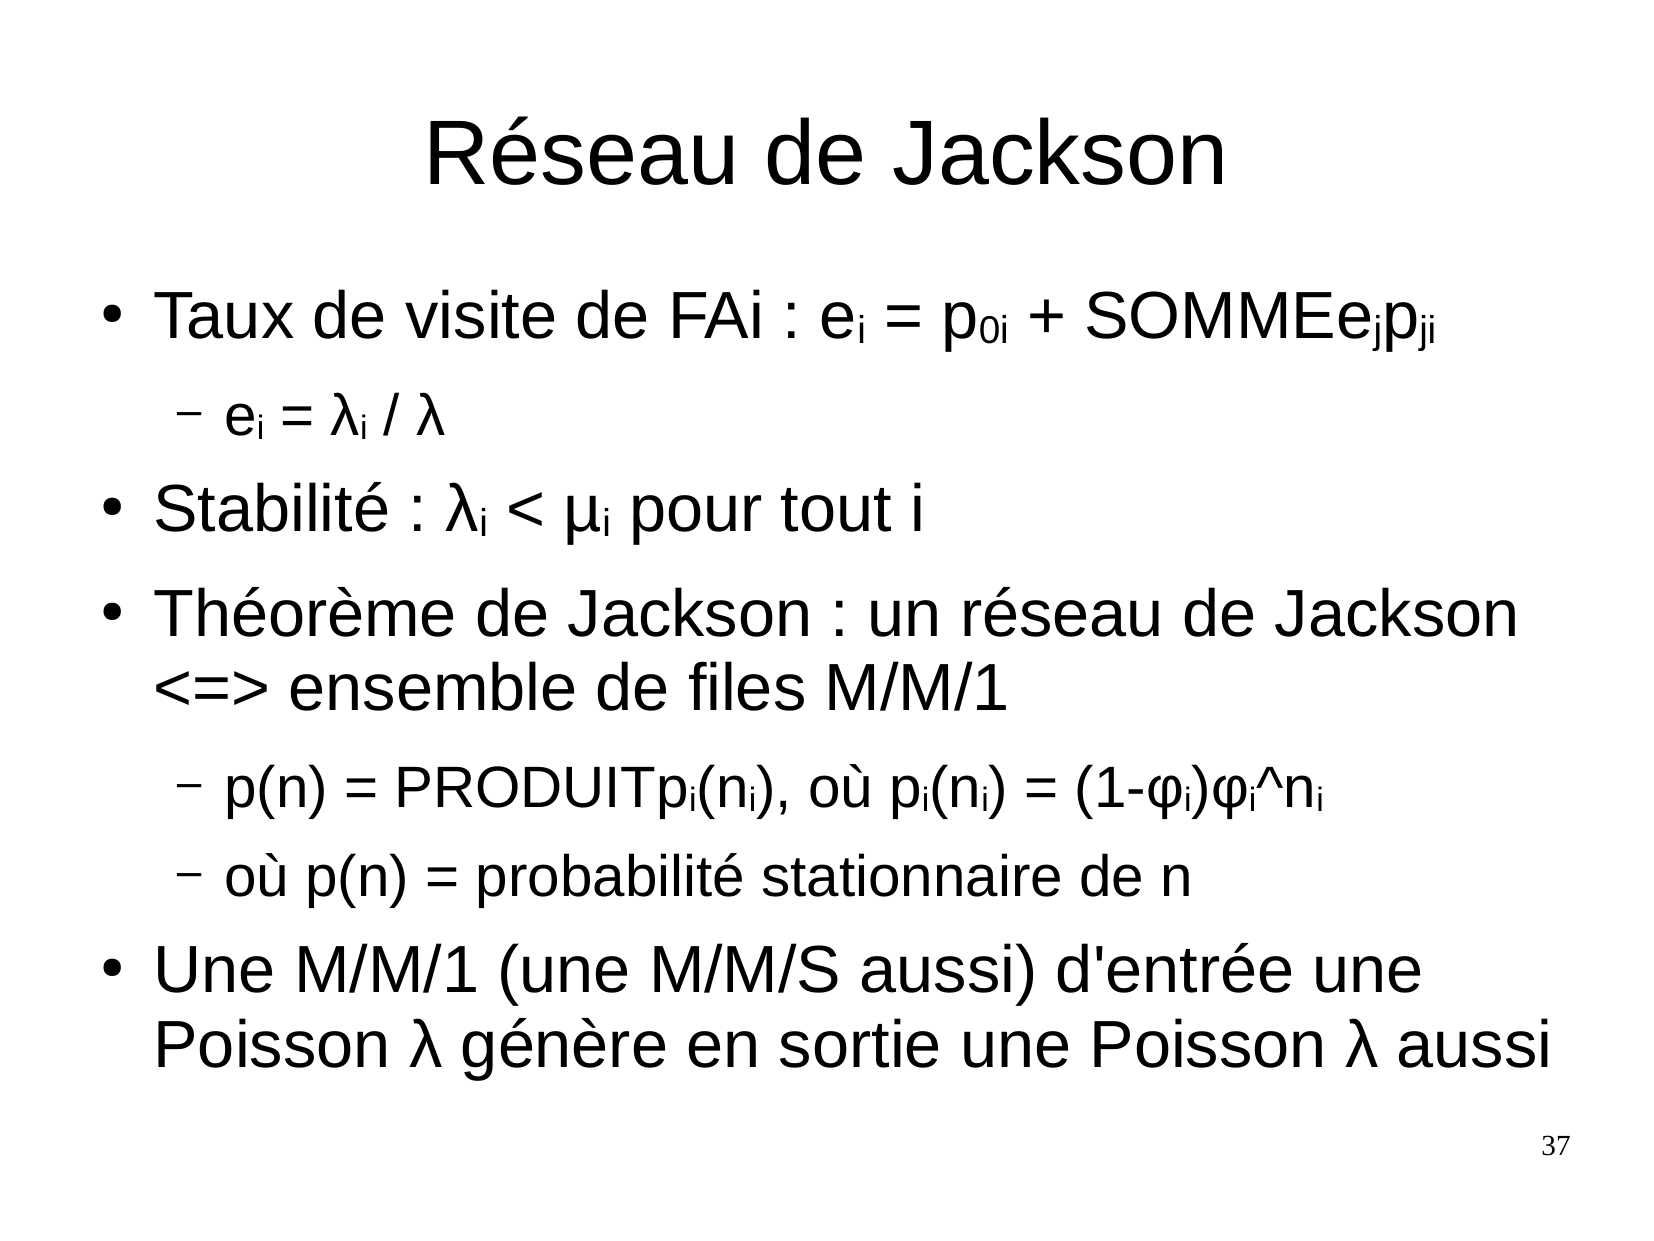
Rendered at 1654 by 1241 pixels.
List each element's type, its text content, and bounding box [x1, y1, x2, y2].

list Taux de visite de FAi : ei = p0i + SOMMEejpji ei = λi / λ Stabilité : λi < µi pour tout i Théorème de Jackson : un réseau de Jackson <=> ensemble de files M/M/1 p(n) = PRODUITpi(ni), où pi(ni) = (1-φi)φi^ni où p(n) = probabilité stationnaire de n Une M/M/1 (une M/M/S aussi) d'entrée une Poisson λ génère en sortie une Poisson λ aussi [82, 278, 1571, 1164]
title Réseau de Jackson [82, 56, 1571, 250]
